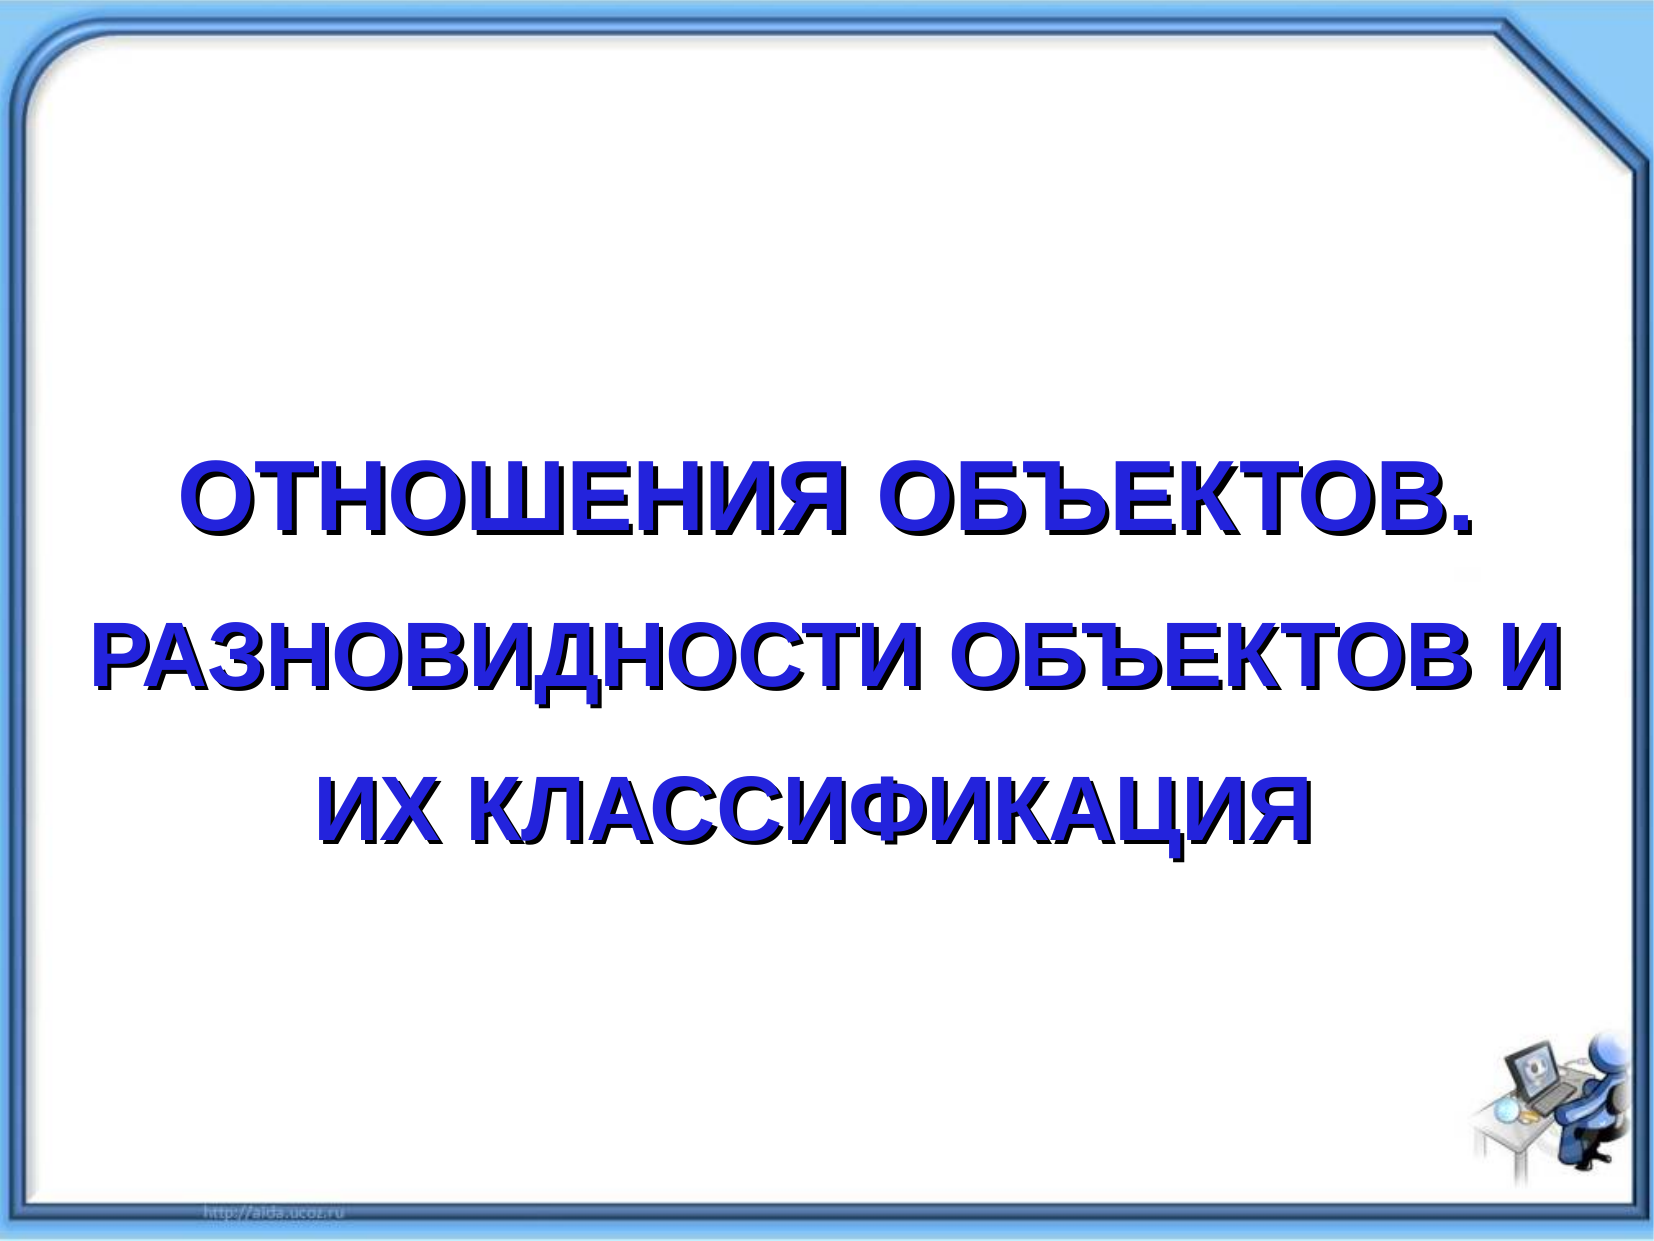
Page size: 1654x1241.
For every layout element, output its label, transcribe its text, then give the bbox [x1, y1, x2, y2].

picture [0, 0, 1654, 1241]
subtitle ОТНОШЕНИЯ ОБЪЕКТОВ. РАЗНОВИДНОСТИ ОБЪЕКТОВ И ИХ КЛАССИФИКАЦИЯ [23, 142, 1630, 1103]
